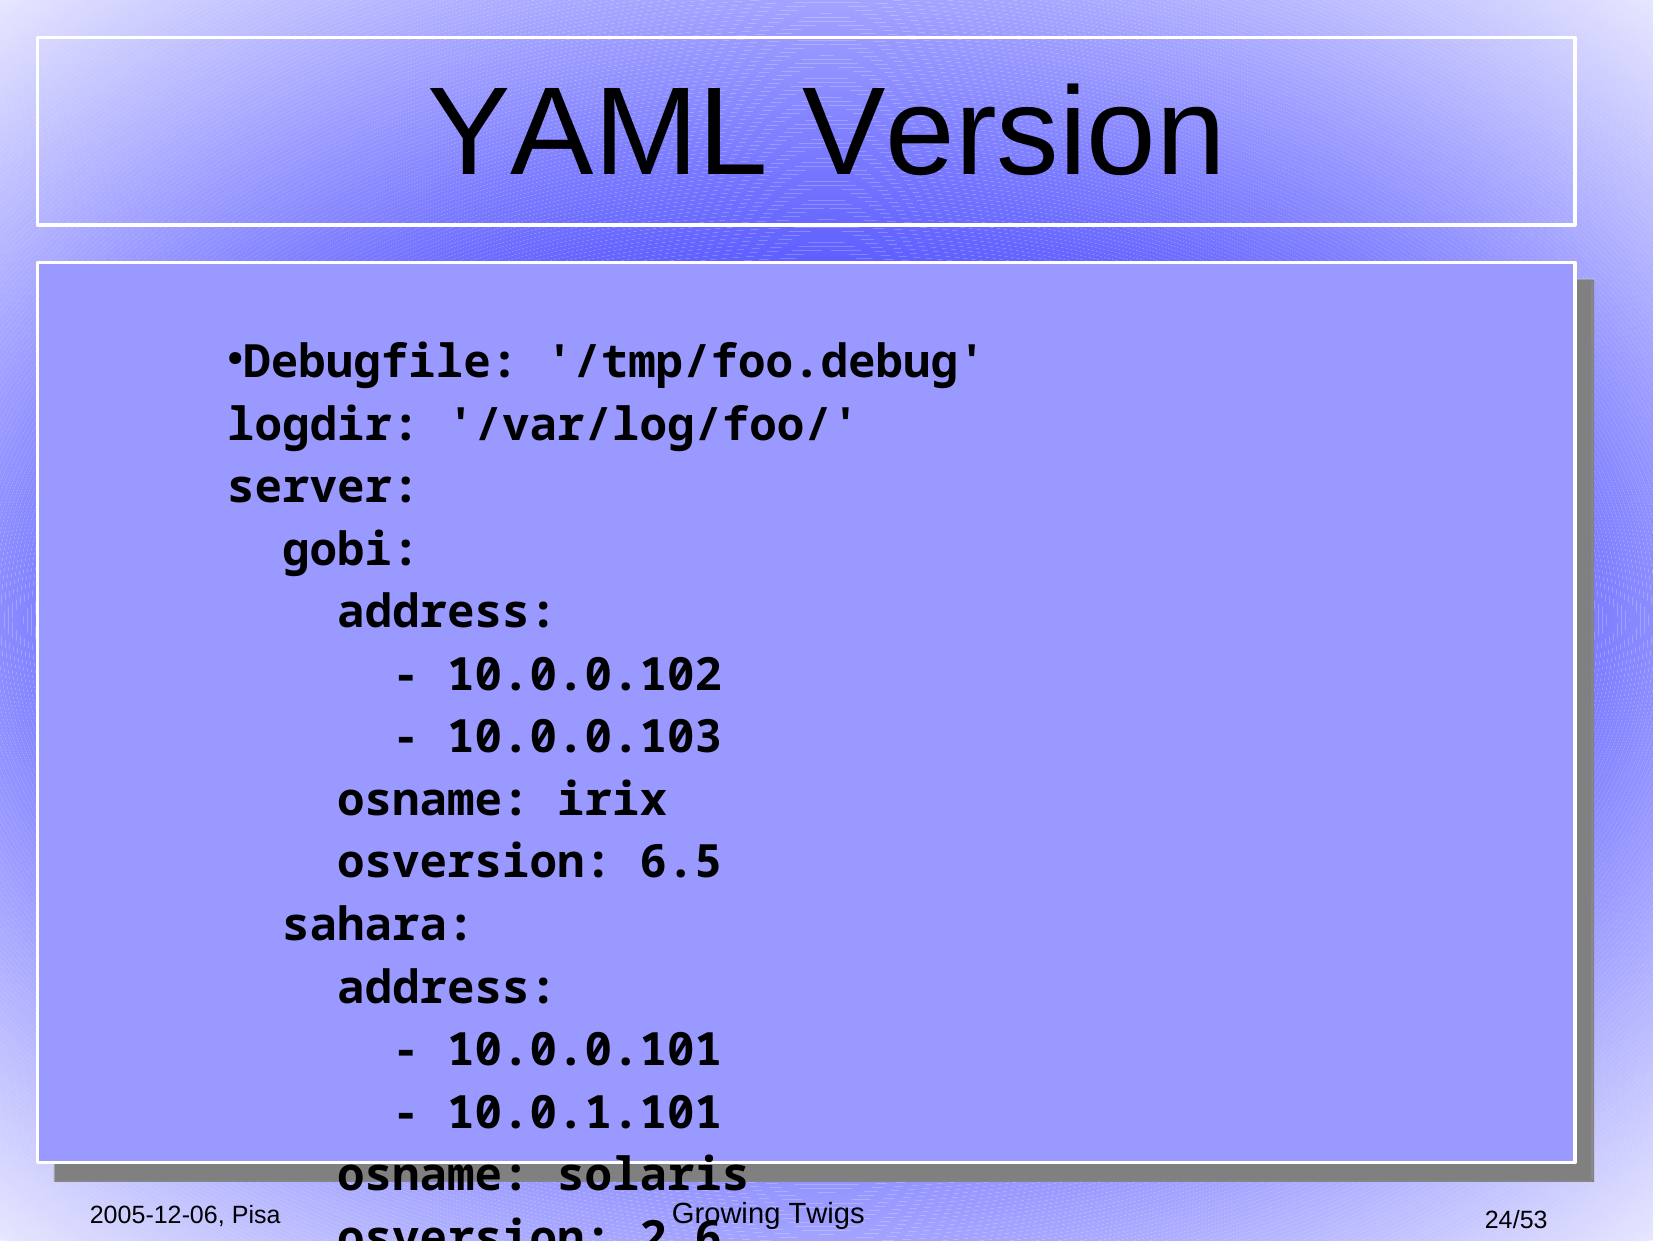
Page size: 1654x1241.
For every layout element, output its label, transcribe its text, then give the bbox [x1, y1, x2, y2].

list Debugfile: '/tmp/foo.debug' logdir: '/var/log/foo/' server: gobi: address: - 10.0.0.102 - 10.0.0.103 osname: irix osversion: 6.5 sahara: address: - 10.0.0.101 - 10.0.1.101 osname: solaris osversion: 2.6 [121, 328, 1533, 1167]
title YAML Version [121, 37, 1533, 226]
